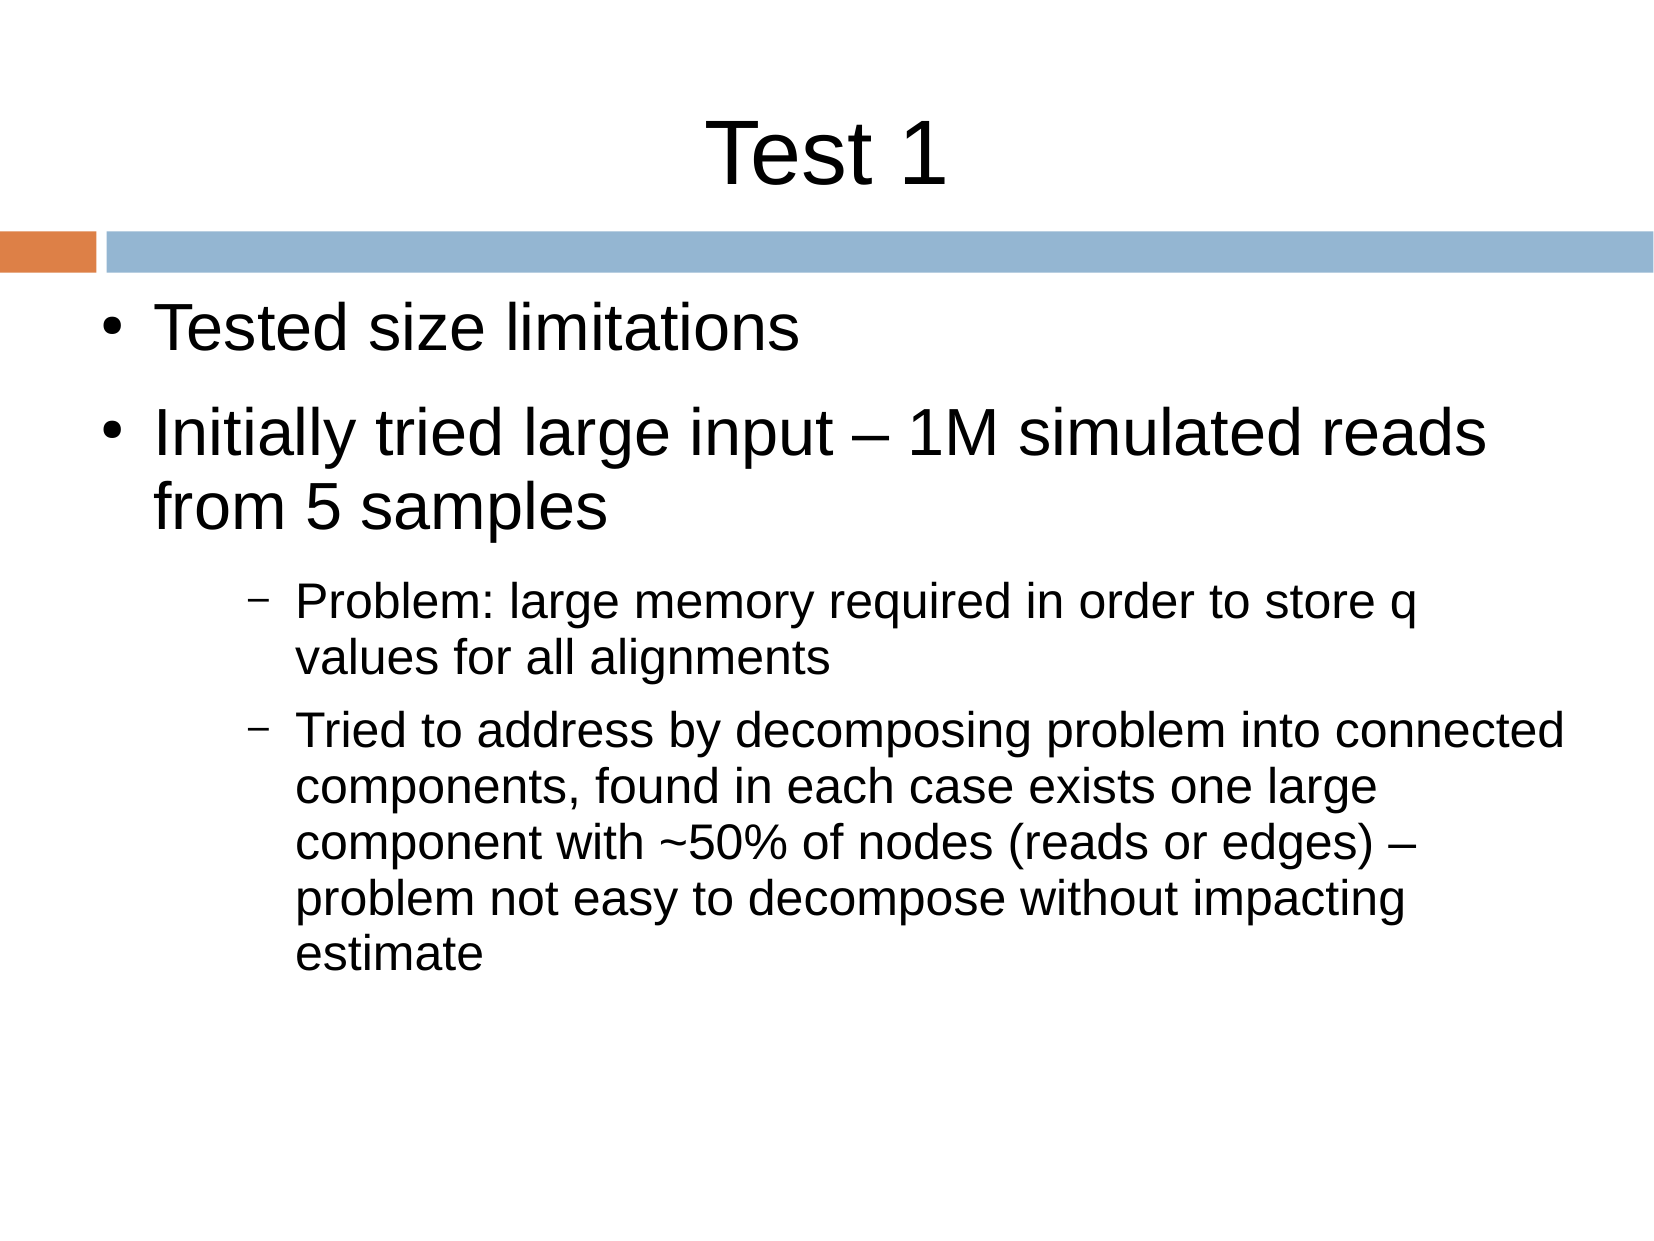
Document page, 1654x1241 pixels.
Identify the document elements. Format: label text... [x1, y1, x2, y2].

title Test 1 [82, 56, 1571, 250]
list Tested size limitations Initially tried large input – 1M simulated reads from 5 samples Problem: large memory required in order to store q values for all alignments Tried to address by decomposing problem into connected components, found in each case exists one large component with ~50% of nodes (reads or edges) – problem not easy to decompose without impacting estimate [82, 290, 1571, 1094]
